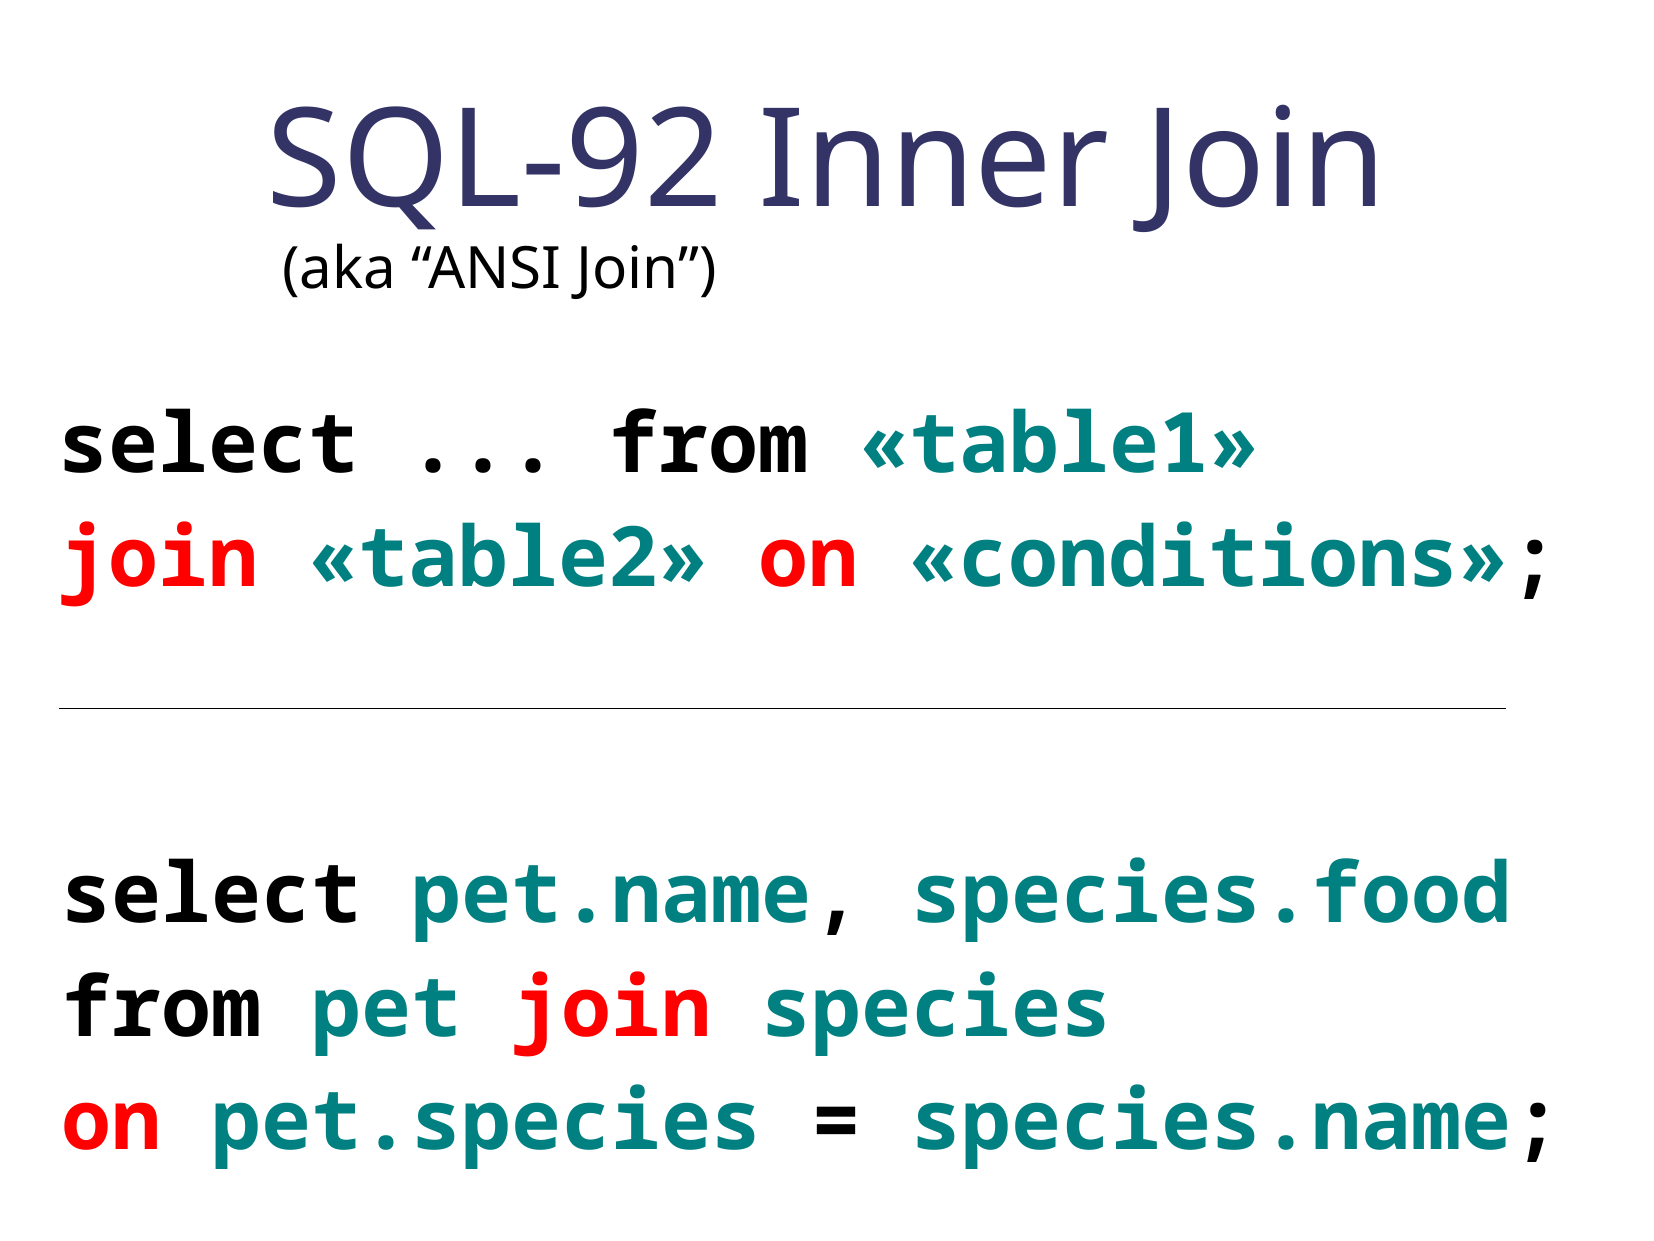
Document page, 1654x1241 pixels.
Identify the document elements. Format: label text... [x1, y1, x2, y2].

title SQL-92 Inner Join [82, 56, 1571, 250]
subtitle select ... from «table1» join «table2» on «conditions»; [59, 383, 1597, 576]
text_box (aka “ANSI Join”) [267, 218, 948, 305]
text_box select pet.name, species.food from pet join species on pet.species = species.name; [61, 833, 1565, 1123]
